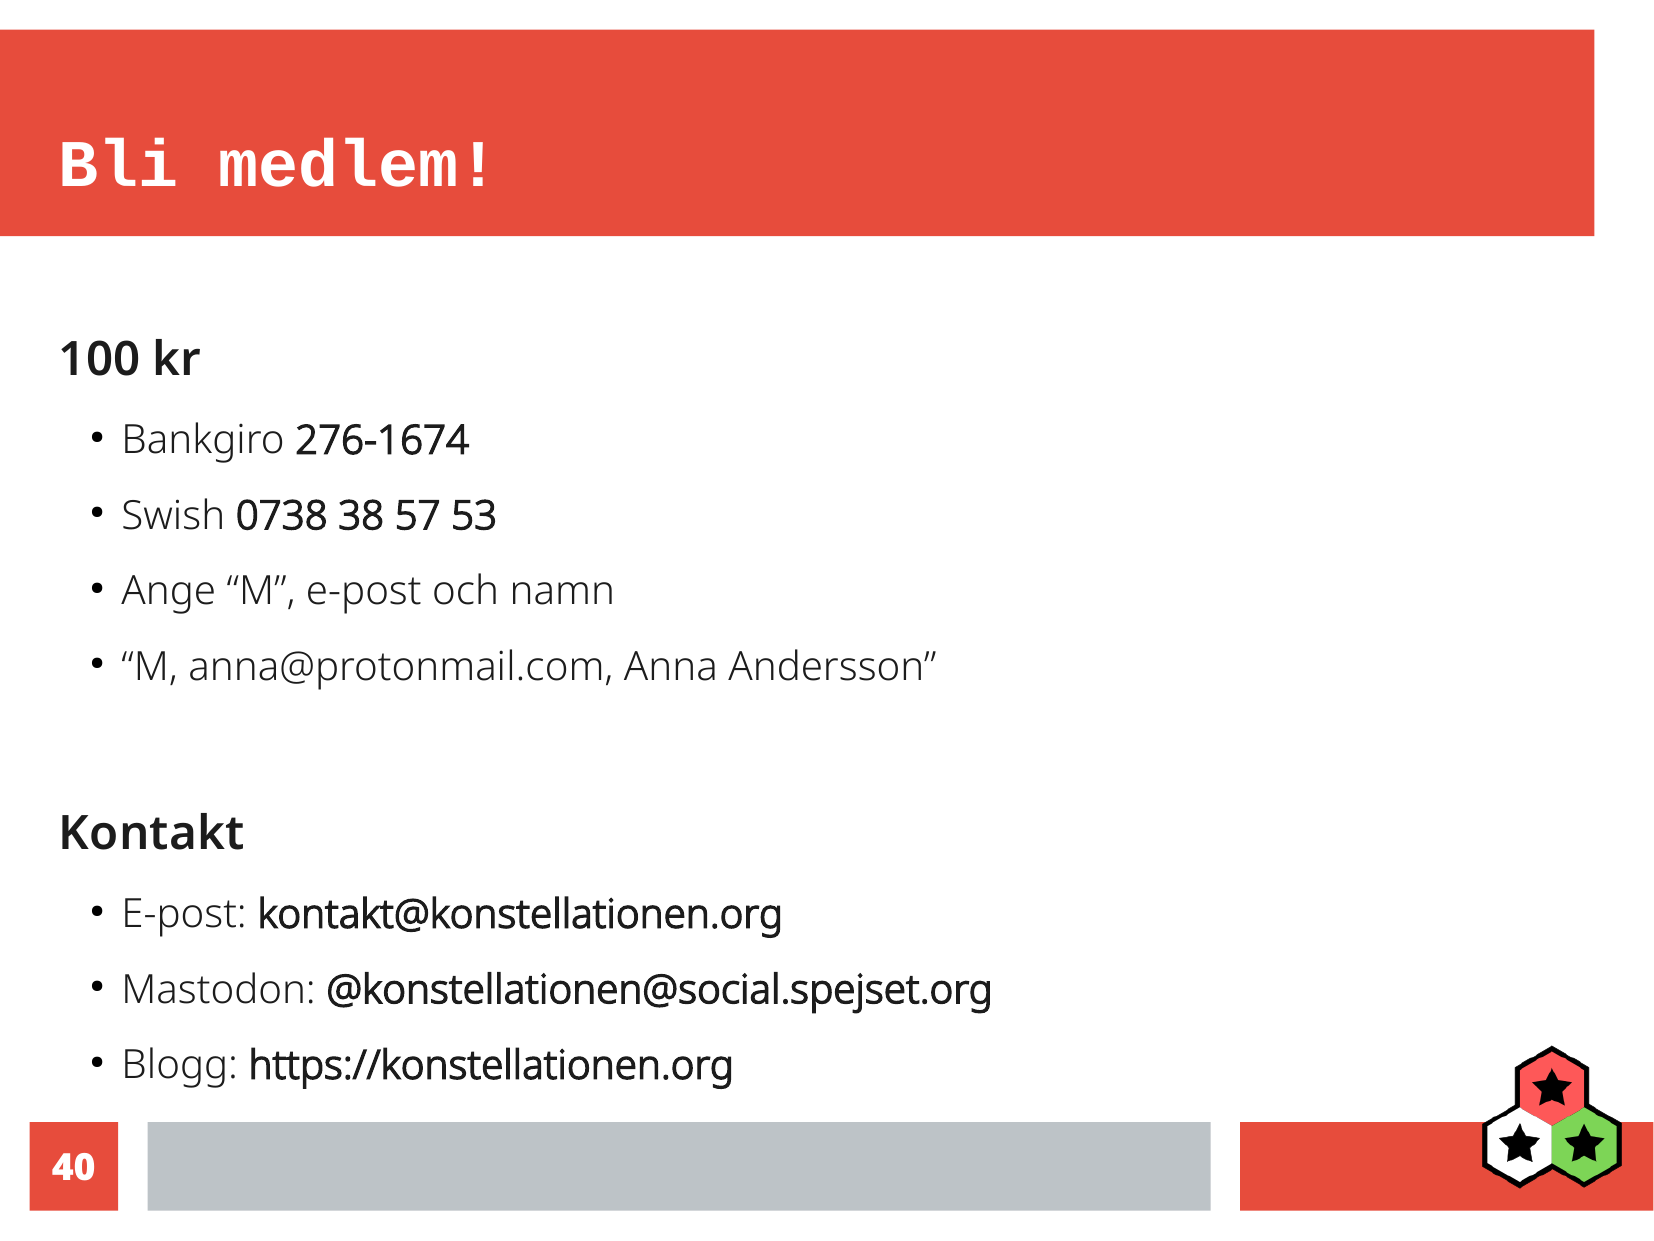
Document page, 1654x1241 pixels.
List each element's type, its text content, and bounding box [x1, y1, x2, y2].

title Bli medlem! [59, 59, 1595, 207]
picture [1463, 1028, 1640, 1205]
list 100 kr Bankgiro 276-1674 Swish 0738 38 57 53 Ange “M”, e-post och namn “M, anna@protonmail.com, Anna Andersson” Kontakt E-post: kontakt@konstellationen.org Mastodon: @konstellationen@social.spejset.org Blogg: https://konstellationen.org [59, 324, 1565, 1093]
